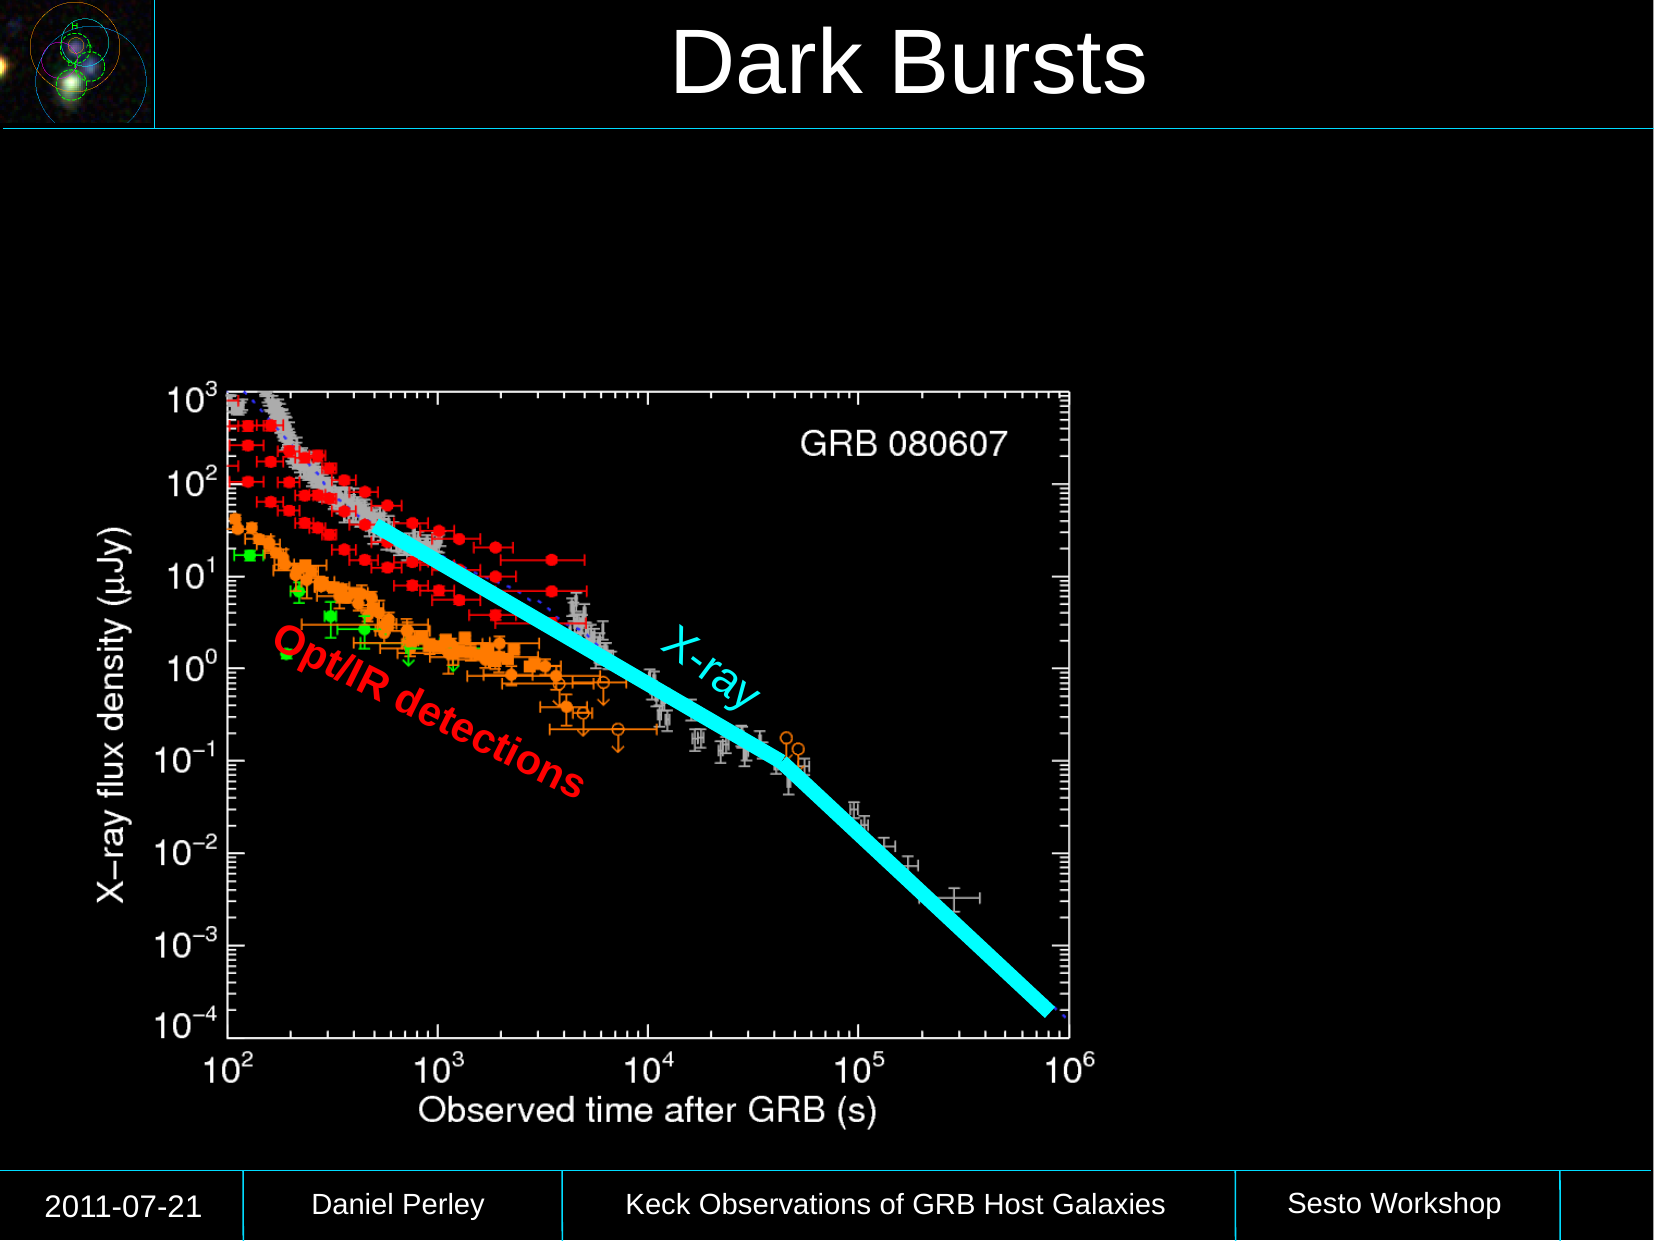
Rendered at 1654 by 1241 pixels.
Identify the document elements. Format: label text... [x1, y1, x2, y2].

text_box X-ray [637, 600, 798, 743]
picture [0, 0, 151, 123]
title Dark Bursts [165, 10, 1654, 114]
picture [37, 333, 1126, 1159]
text_box Opt/IR detections [242, 600, 713, 885]
